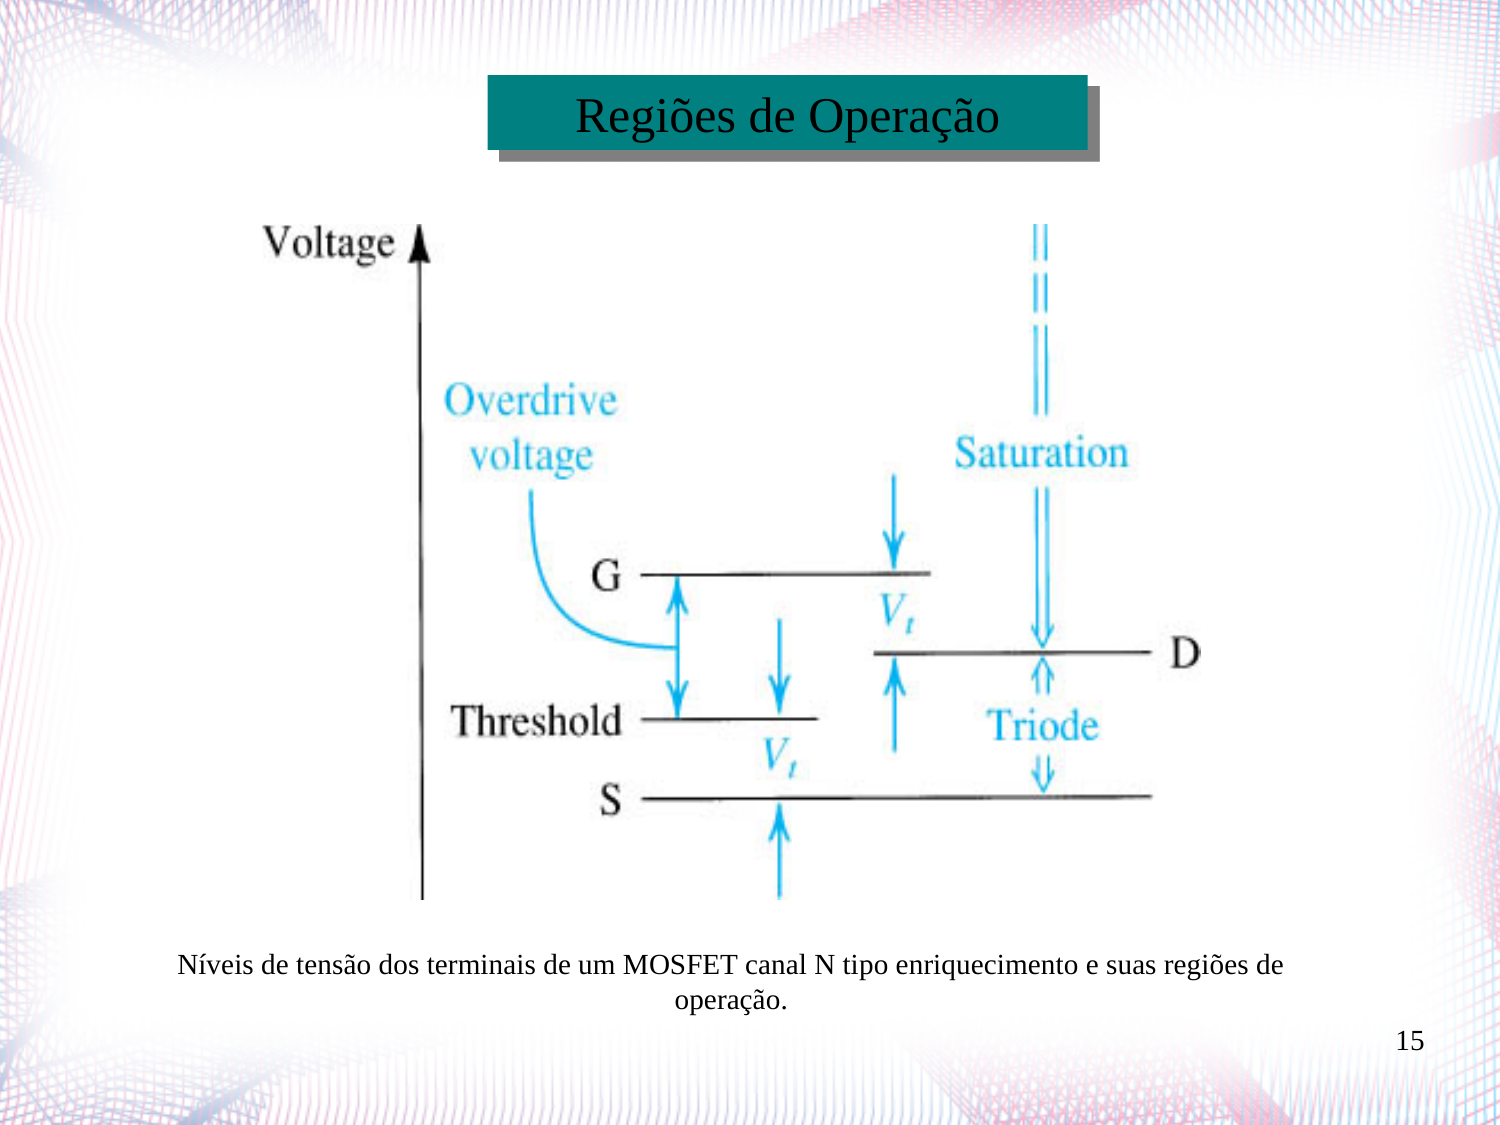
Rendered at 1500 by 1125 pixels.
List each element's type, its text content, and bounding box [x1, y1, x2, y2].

picture [0, 0, 1500, 1125]
text_box Regiões de Operação [487, 75, 1088, 150]
text_box Níveis de tensão dos terminais de um MOSFET canal N tipo enriquecimento e suas regiões de operação. [149, 937, 1313, 1023]
